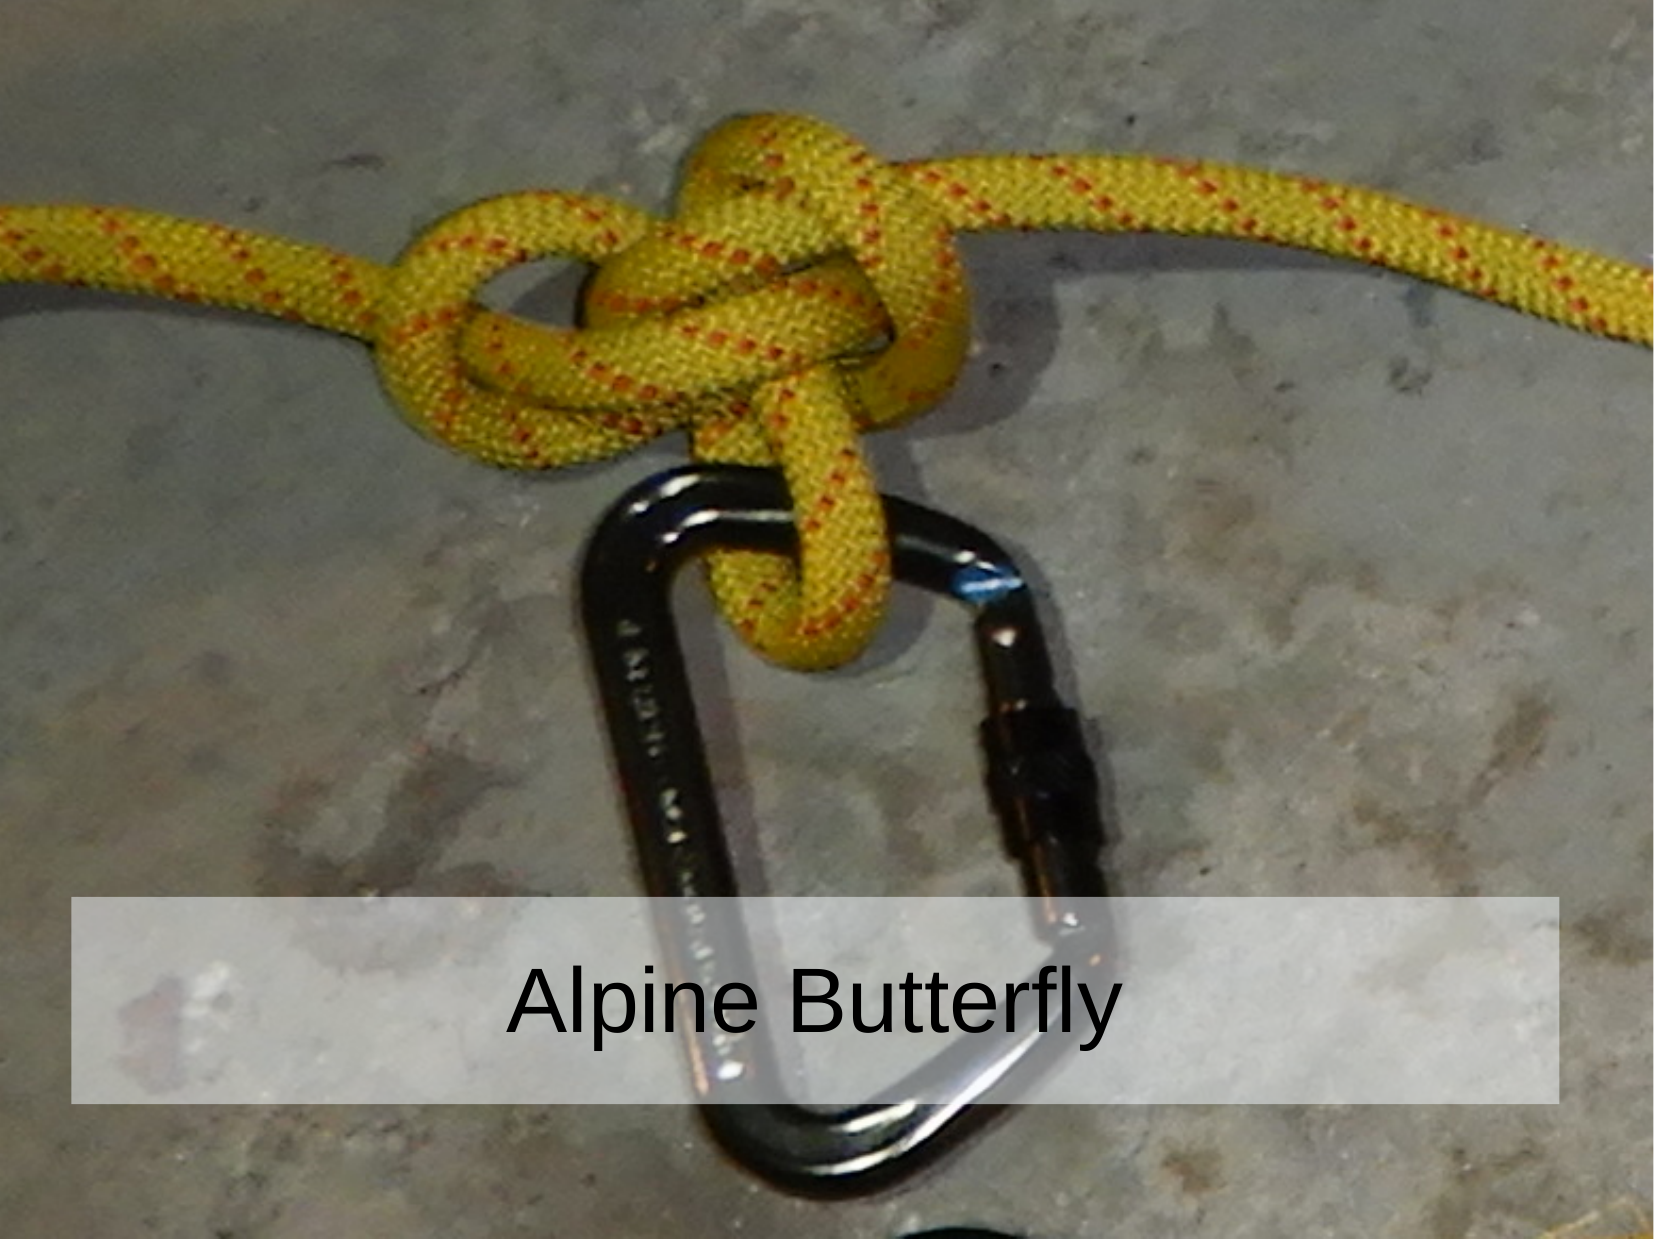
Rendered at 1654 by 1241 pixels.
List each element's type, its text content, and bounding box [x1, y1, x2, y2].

title Alpine Butterfly [71, 896, 1560, 1105]
picture [0, 0, 1654, 1239]
